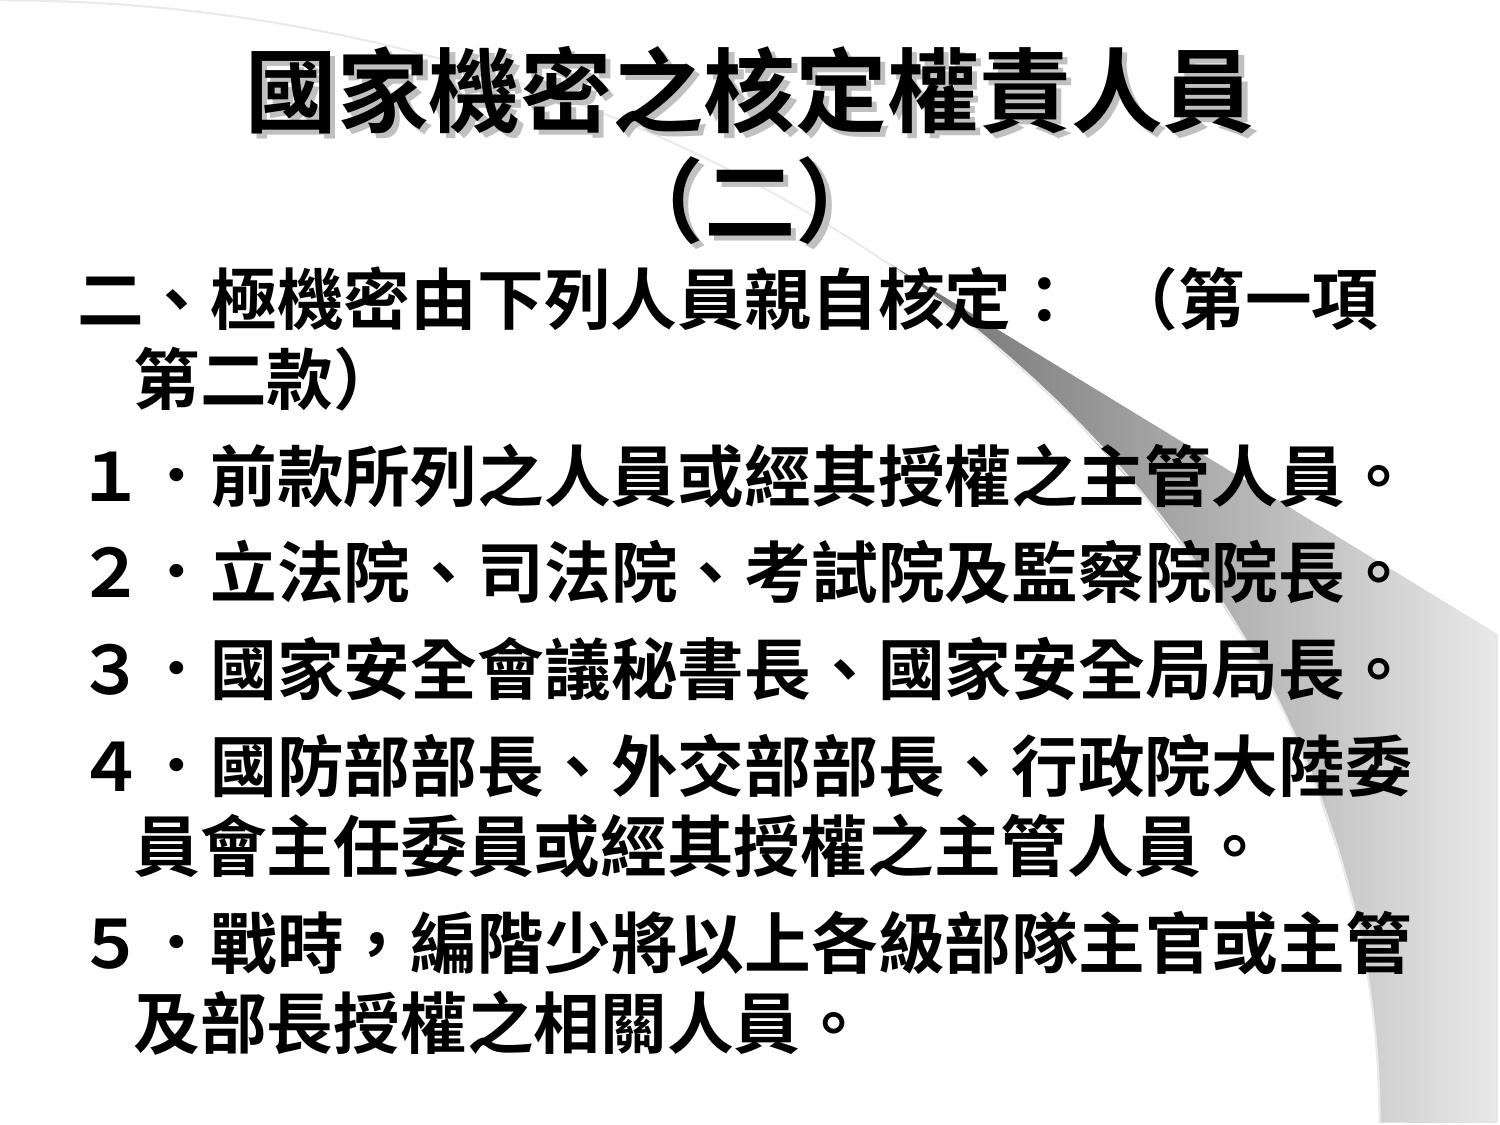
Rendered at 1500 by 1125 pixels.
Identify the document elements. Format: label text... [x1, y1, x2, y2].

title 國家機密之核定權責人員（二） [112, 49, 1388, 238]
list 二、極機密由下列人員親自核定： （第一項第二款） １．前款所列之人員或經其授權之主管人員。 ２．立法院、司法院、考試院及監察院院長。 ３．國家安全會議秘書長、國家安全局局長。 ４．國防部部長、外交部部長、行政院大陸委員會主任委員或經其授權之主管人員。 ５．戰時，編階少將以上各級部隊主官或主管及部長授權之相關人員。 [62, 249, 1450, 1125]
